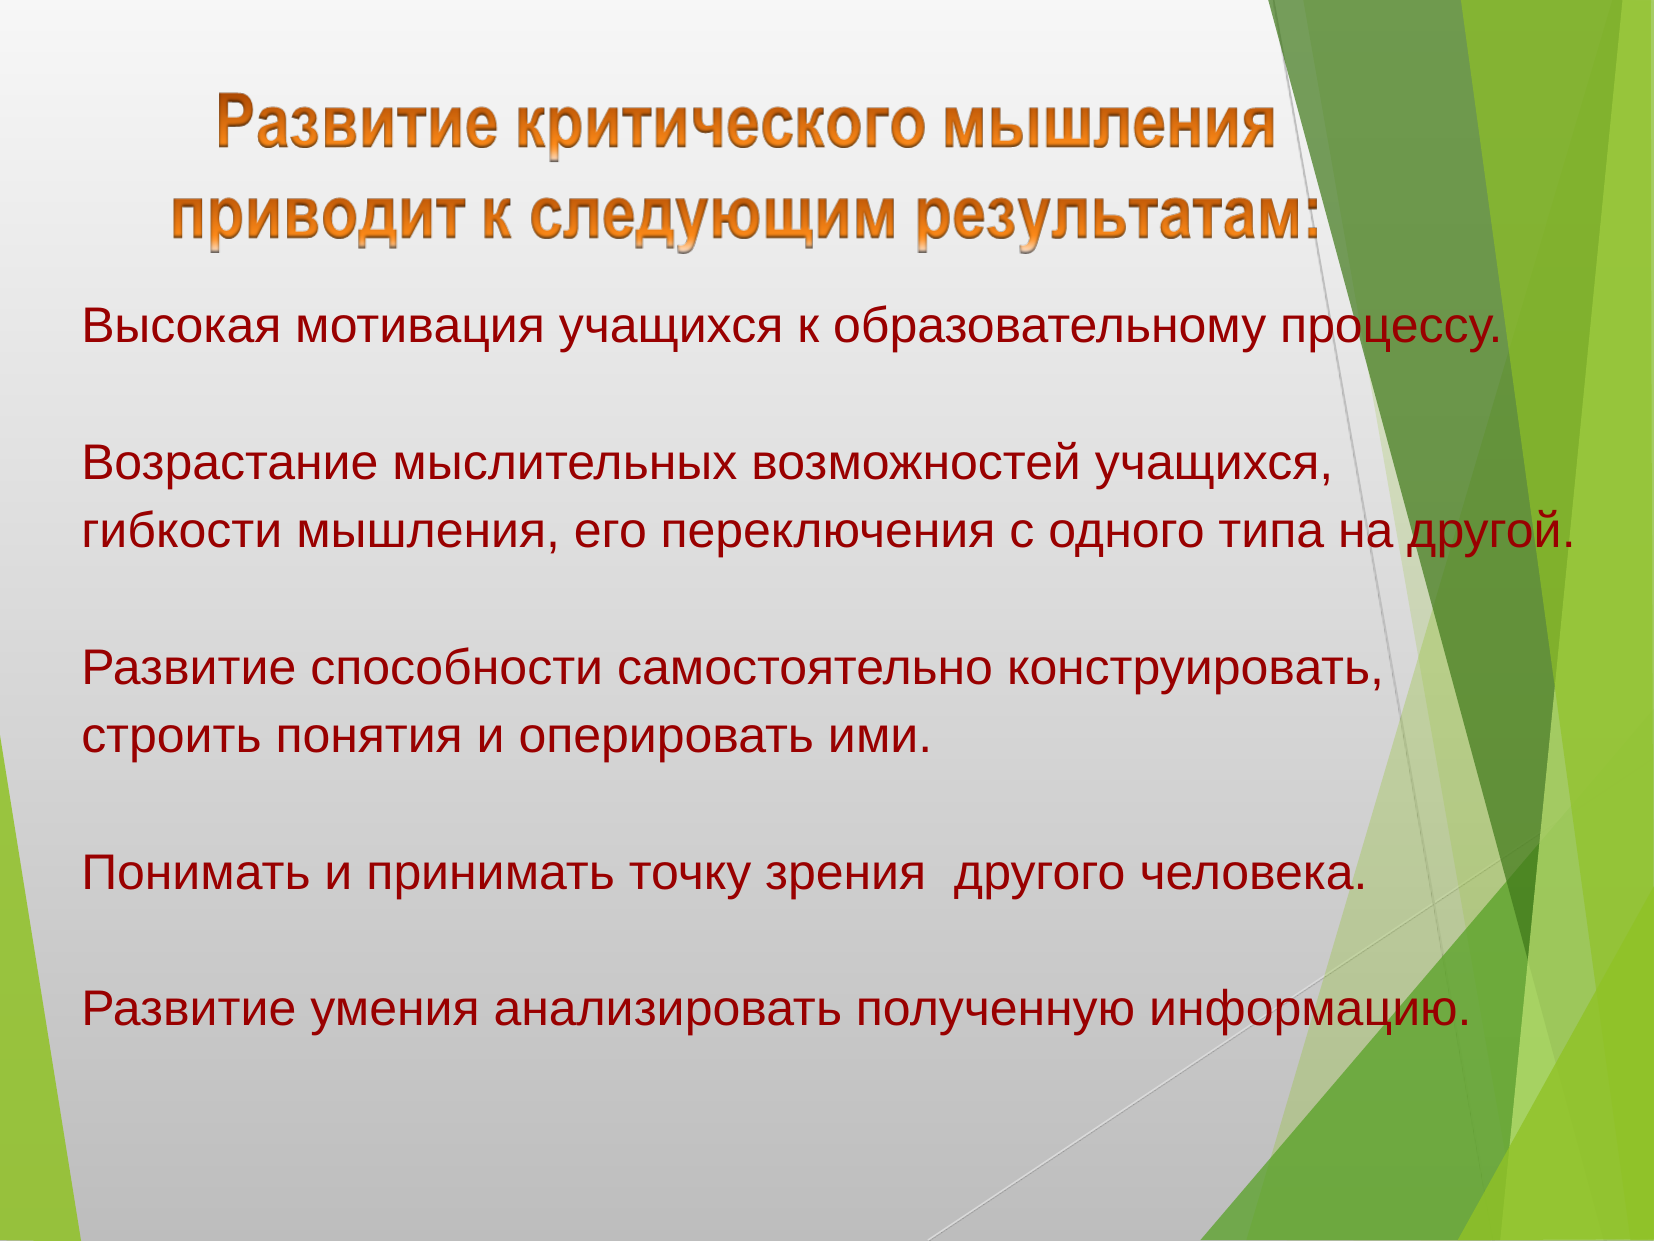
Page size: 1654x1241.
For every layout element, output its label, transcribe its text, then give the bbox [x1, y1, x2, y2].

picture [69, 50, 1422, 260]
text_box Высокая мотивация учащихся к образовательному процессу. Возрастание мыслительных возможностей учащихся, гибкости мышления, его переключения с одного типа на другой. Развитие способности самостоятельно конструировать, строить понятия и оперировать ими. Понимать и принимать точку зрения другого человека. Развитие умения анализировать полученную информацию. [66, 290, 1654, 899]
